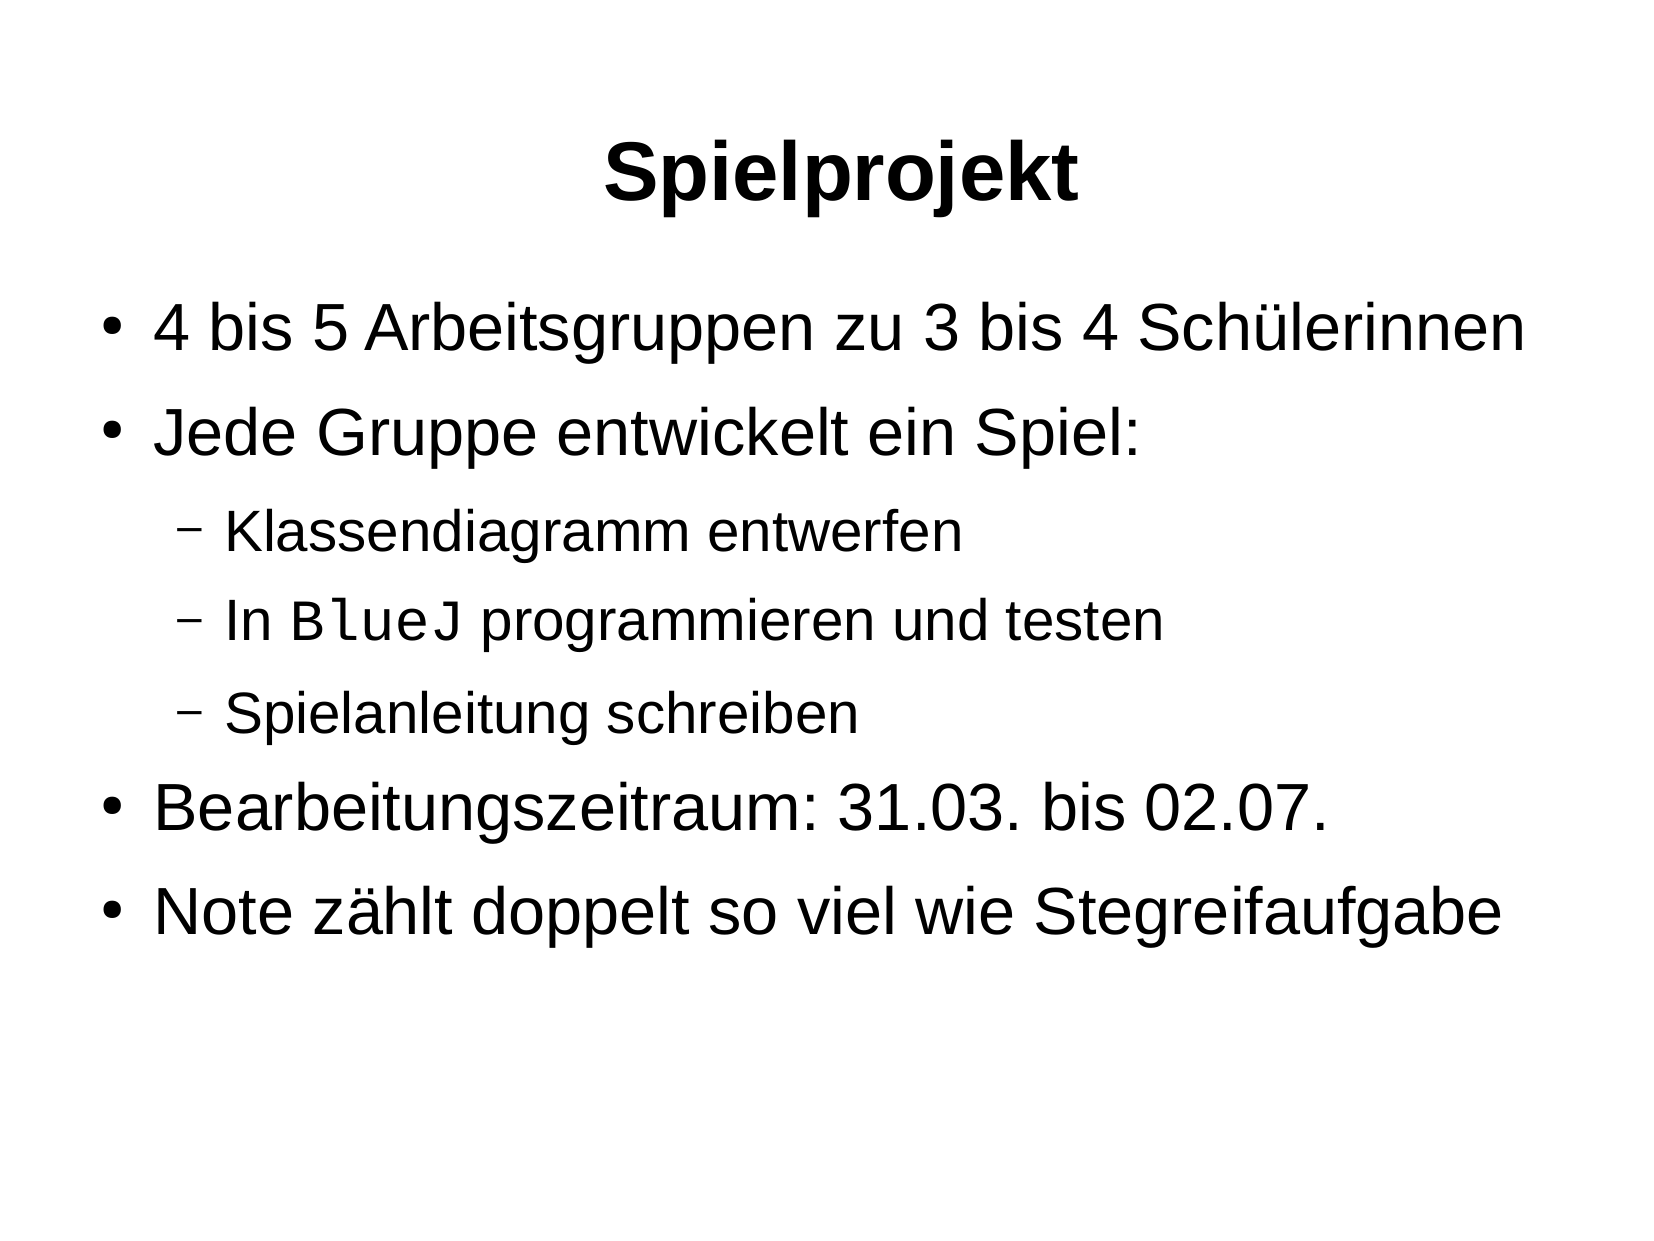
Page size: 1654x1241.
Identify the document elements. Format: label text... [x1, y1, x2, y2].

text_box Spielprojekt [88, 118, 1595, 226]
list 4 bis 5 Arbeitsgruppen zu 3 bis 4 Schülerinnen Jede Gruppe entwickelt ein Spiel: Klassendiagramm entwerfen In BlueJ programmieren und testen Spielanleitung schreiben Bearbeitungszeitraum: 31.03. bis 02.07. Note zählt doppelt so viel wie Stegreifaufgabe [82, 290, 1571, 1004]
